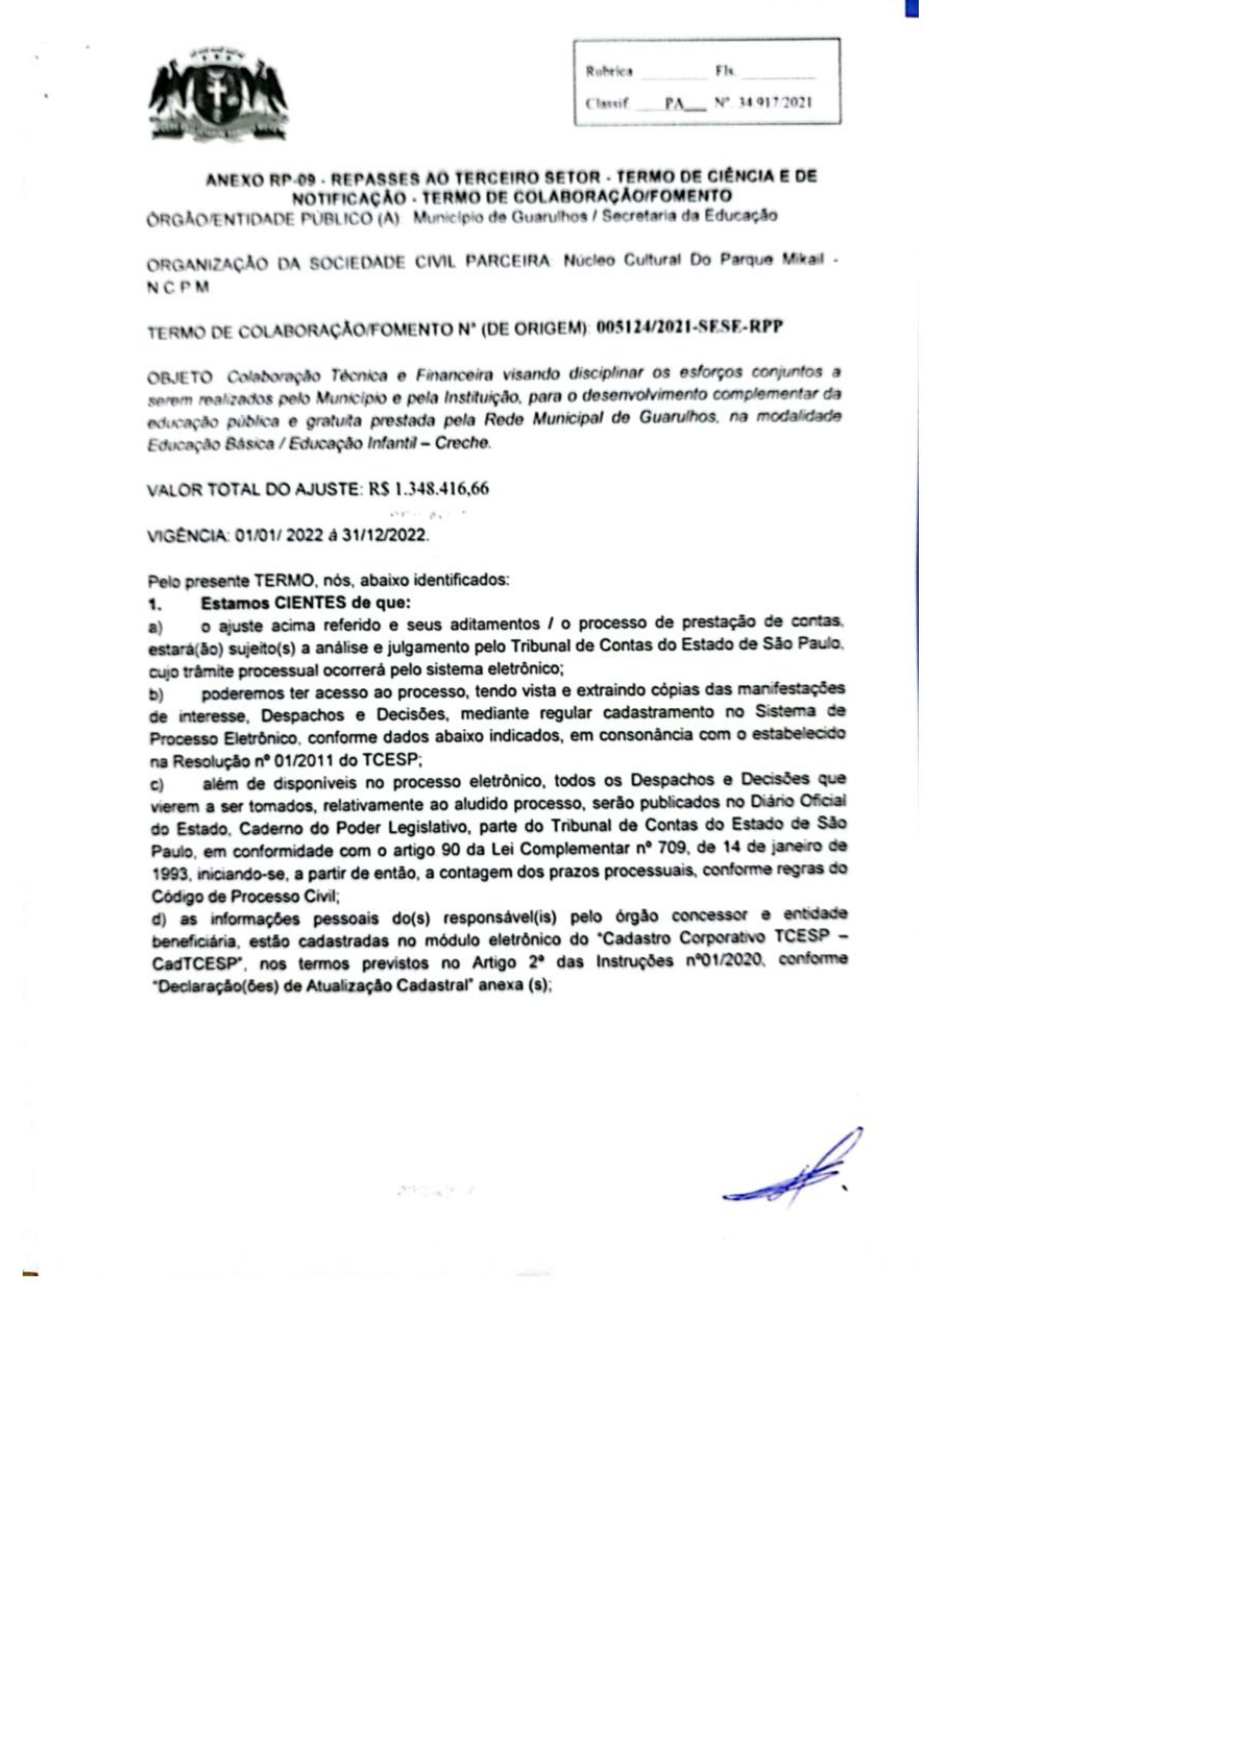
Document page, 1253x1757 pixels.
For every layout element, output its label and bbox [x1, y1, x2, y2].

text_box [22, 0, 1240, 1734]
